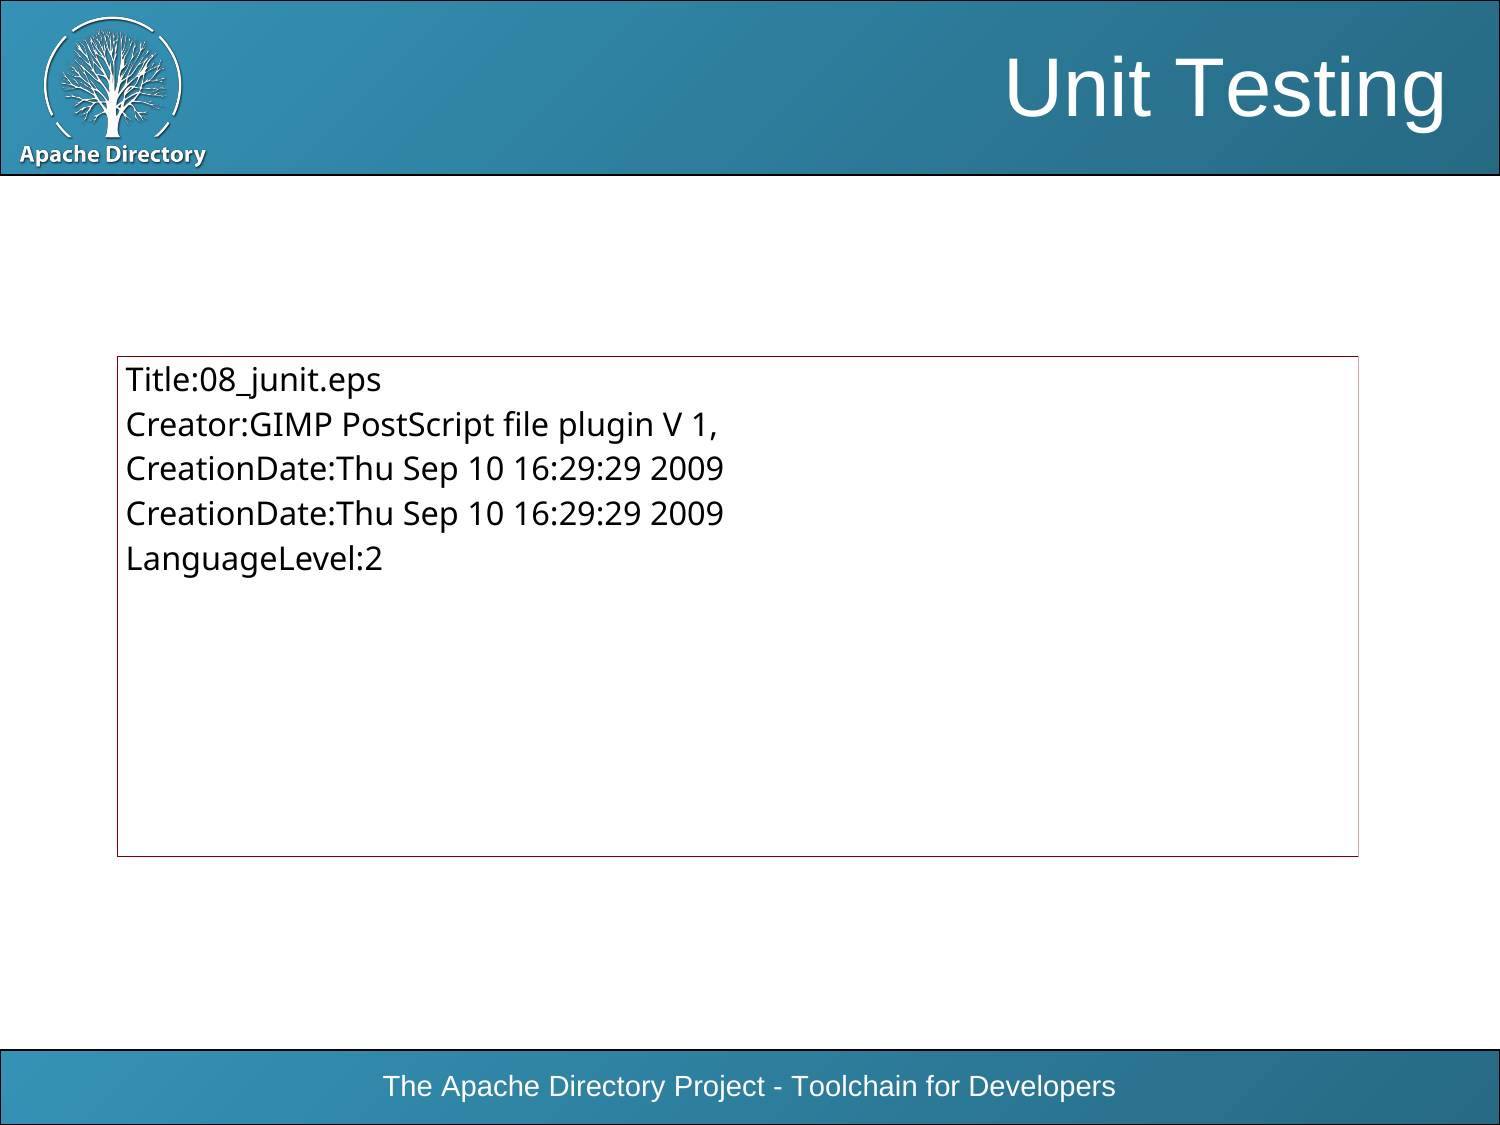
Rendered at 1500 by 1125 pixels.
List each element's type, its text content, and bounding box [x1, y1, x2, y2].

picture [12, 12, 213, 173]
title Unit Testing [147, 12, 1463, 163]
picture [115, 354, 1359, 857]
